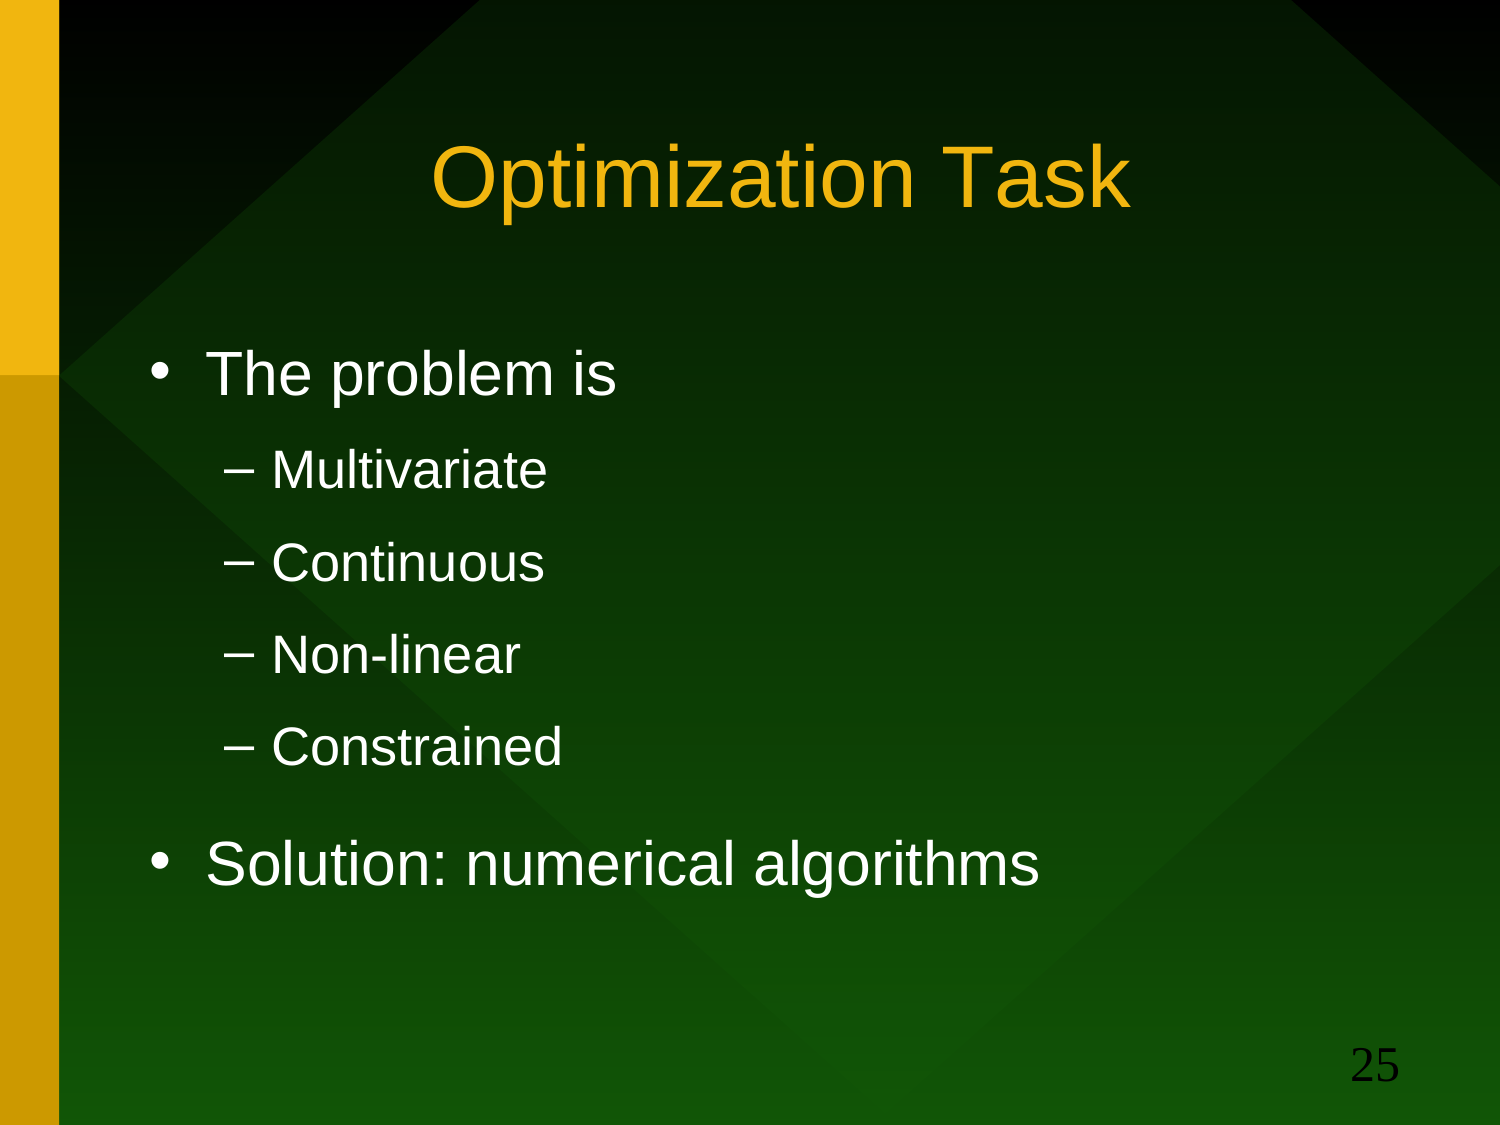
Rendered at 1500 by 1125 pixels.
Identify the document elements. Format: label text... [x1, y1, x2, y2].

list The problem is Multivariate Continuous Non-linear Constrained Solution: numerical algorithms [134, 324, 1416, 976]
title Optimization Task [99, 87, 1463, 276]
